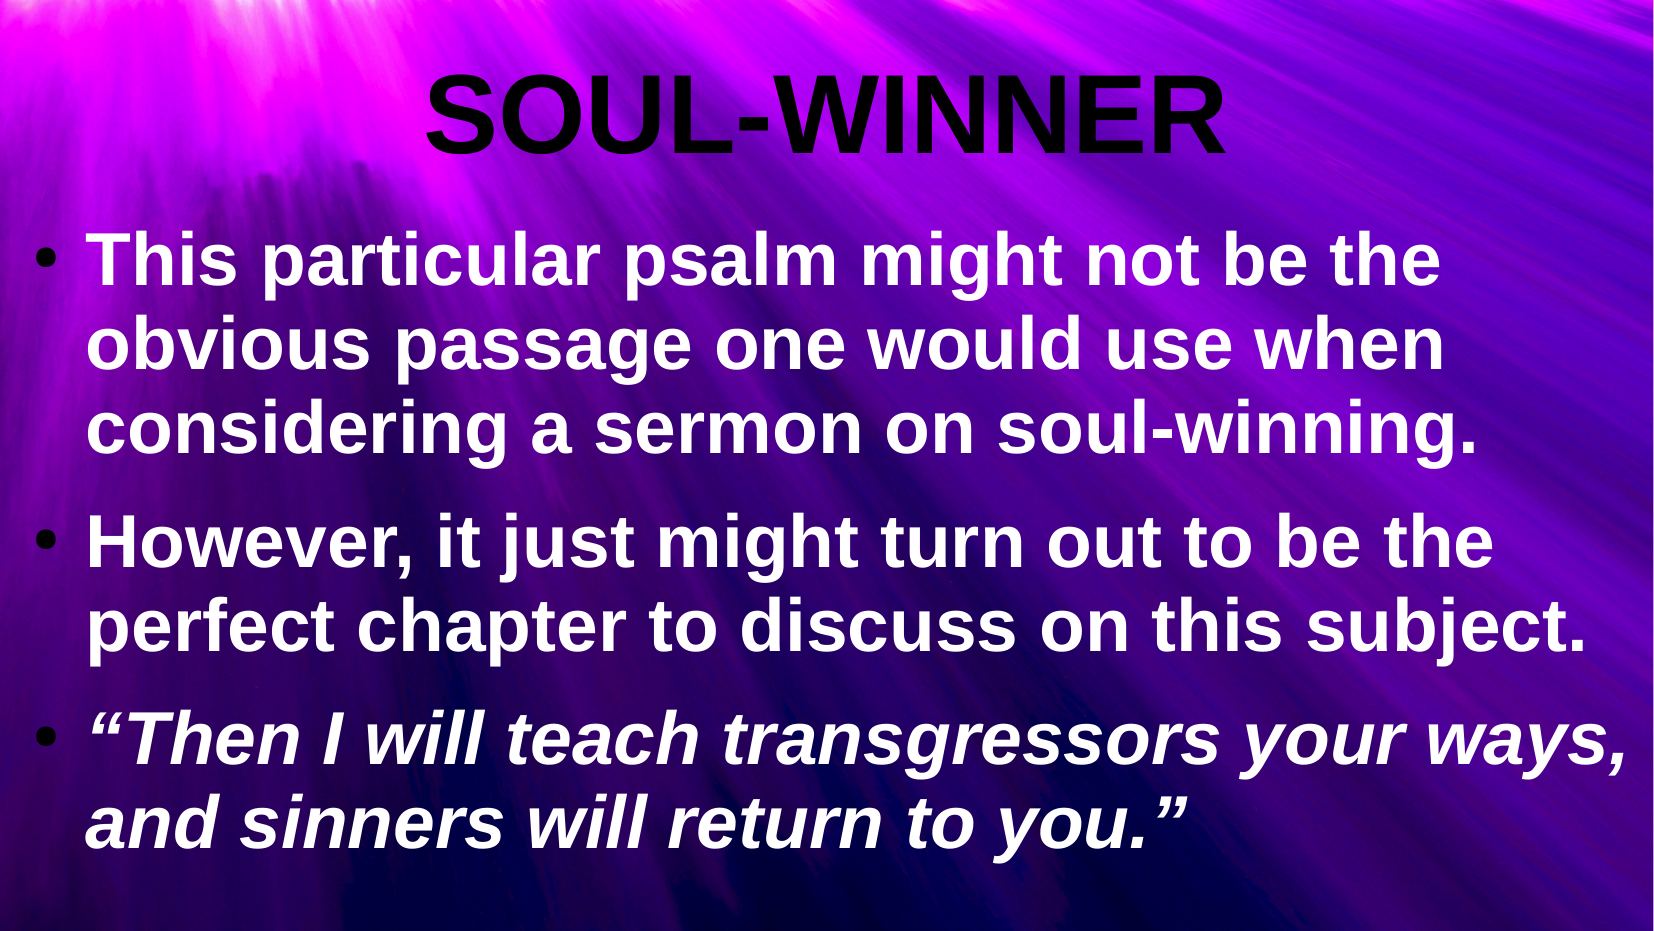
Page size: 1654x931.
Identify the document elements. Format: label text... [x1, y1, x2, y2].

picture [0, 0, 1654, 931]
list This particular psalm might not be the obvious passage one would use when considering a sermon on soul-winning. However, it just might turn out to be the perfect chapter to discuss on this subject. “Then I will teach transgressors your ways, and sinners will return to you.” [15, 217, 1651, 922]
title SOUL-WINNER [82, 37, 1571, 193]
